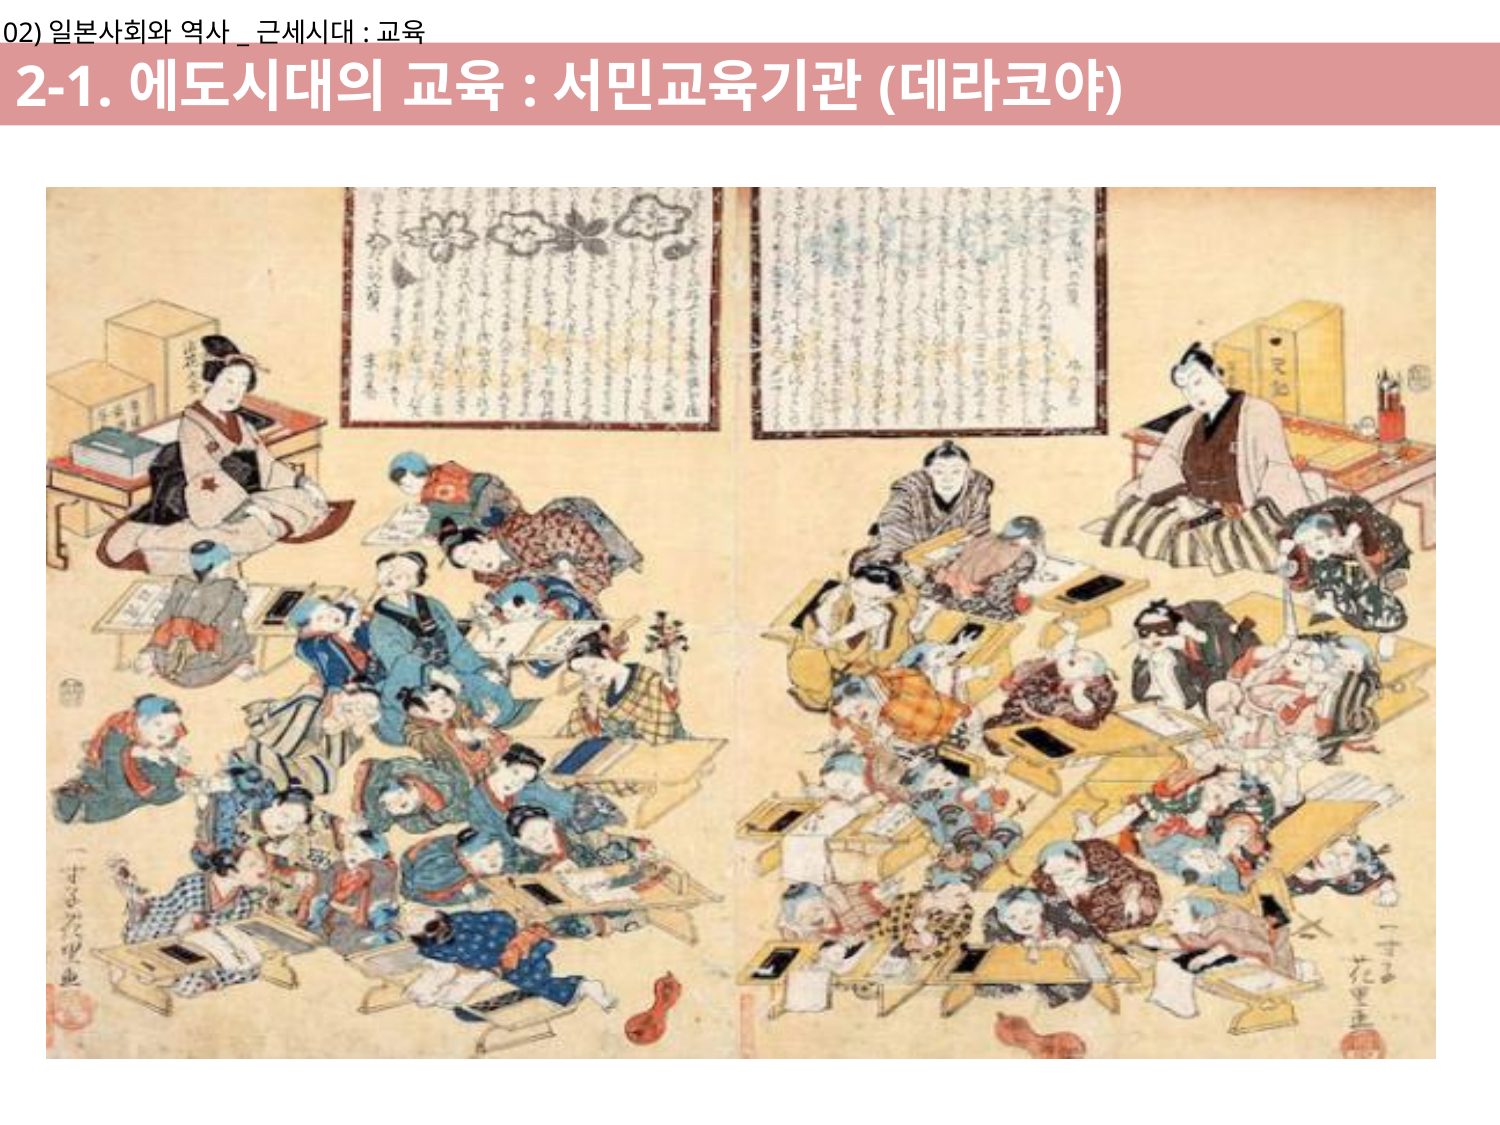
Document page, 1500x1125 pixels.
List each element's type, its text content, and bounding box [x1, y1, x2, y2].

picture [46, 187, 1436, 1059]
text_box 2-1. 에도시대의 교육 : 서민교육기관 (데라코야) [0, 42, 1500, 126]
text_box 02) 일본사회와 역사 _ 근세시대 : 교육 [0, 7, 868, 56]
